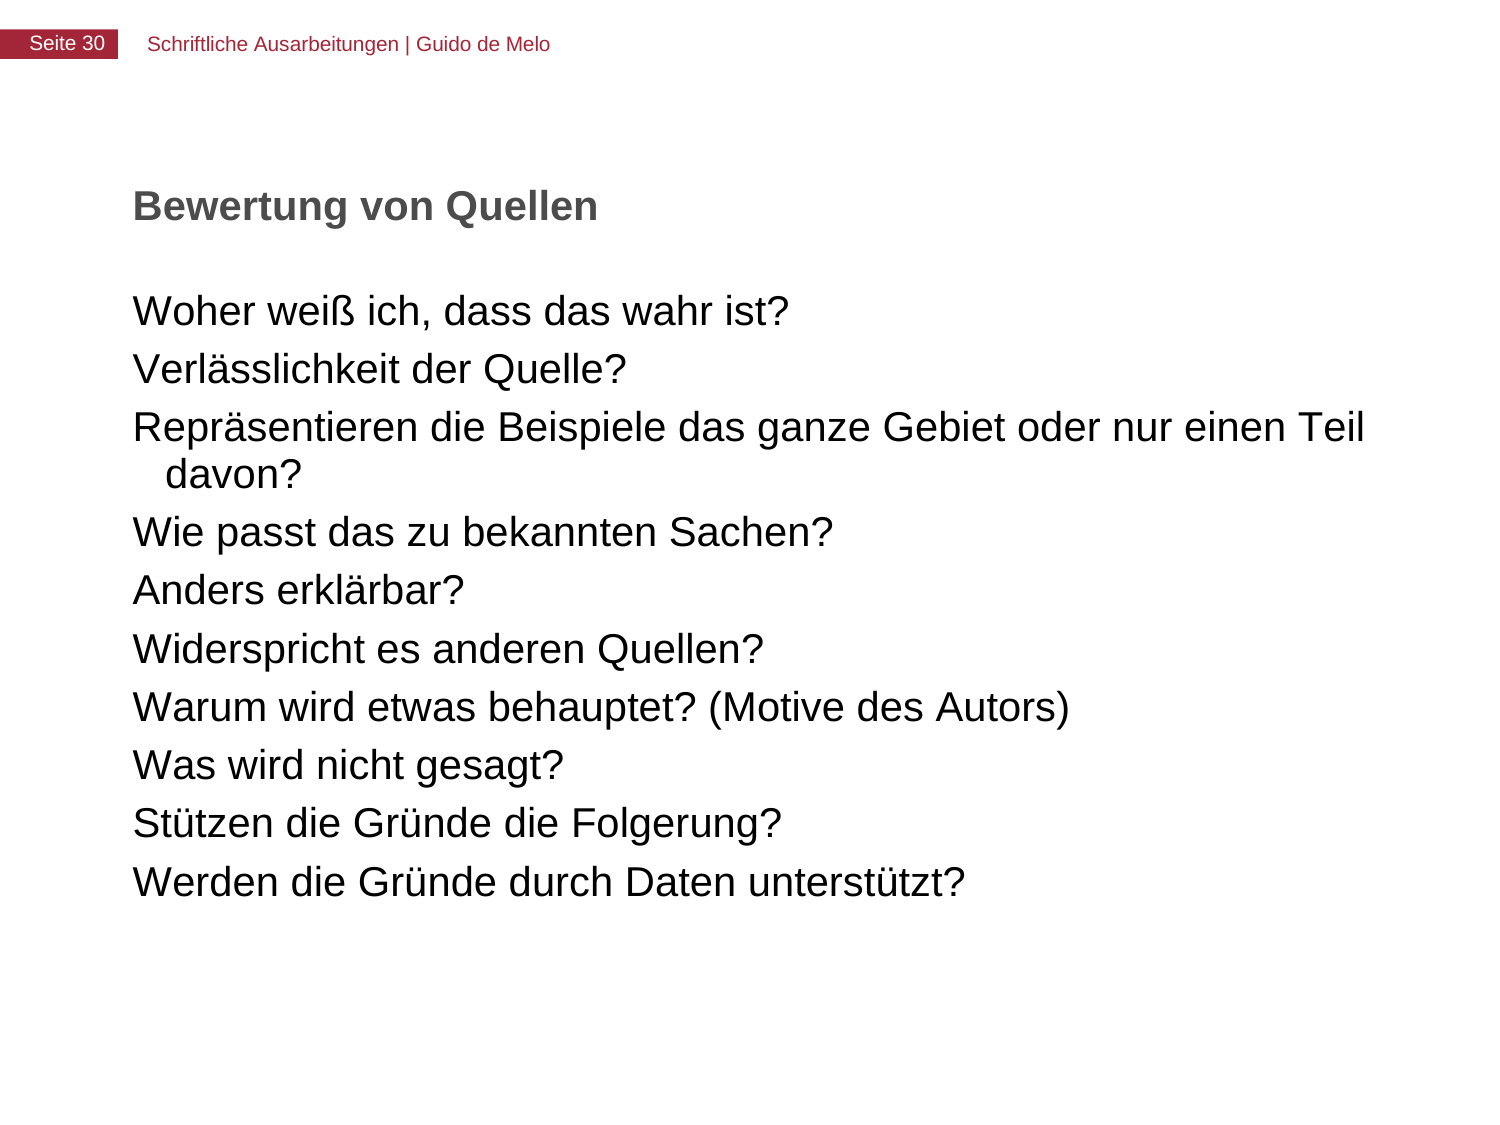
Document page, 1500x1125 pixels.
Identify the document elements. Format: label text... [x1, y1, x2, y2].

title Bewertung von Quellen [132, 149, 1413, 258]
list Woher weiß ich, dass das wahr ist? Verlässlichkeit der Quelle? Repräsentieren die Beispiele das ganze Gebiet oder nur einen Teil davon? Wie passt das zu bekannten Sachen? Anders erklärbar? Widerspricht es anderen Quellen? Warum wird etwas behauptet? (Motive des Autors) Was wird nicht gesagt? Stützen die Gründe die Folgerung? Werden die Gründe durch Daten unterstützt? [132, 287, 1371, 906]
